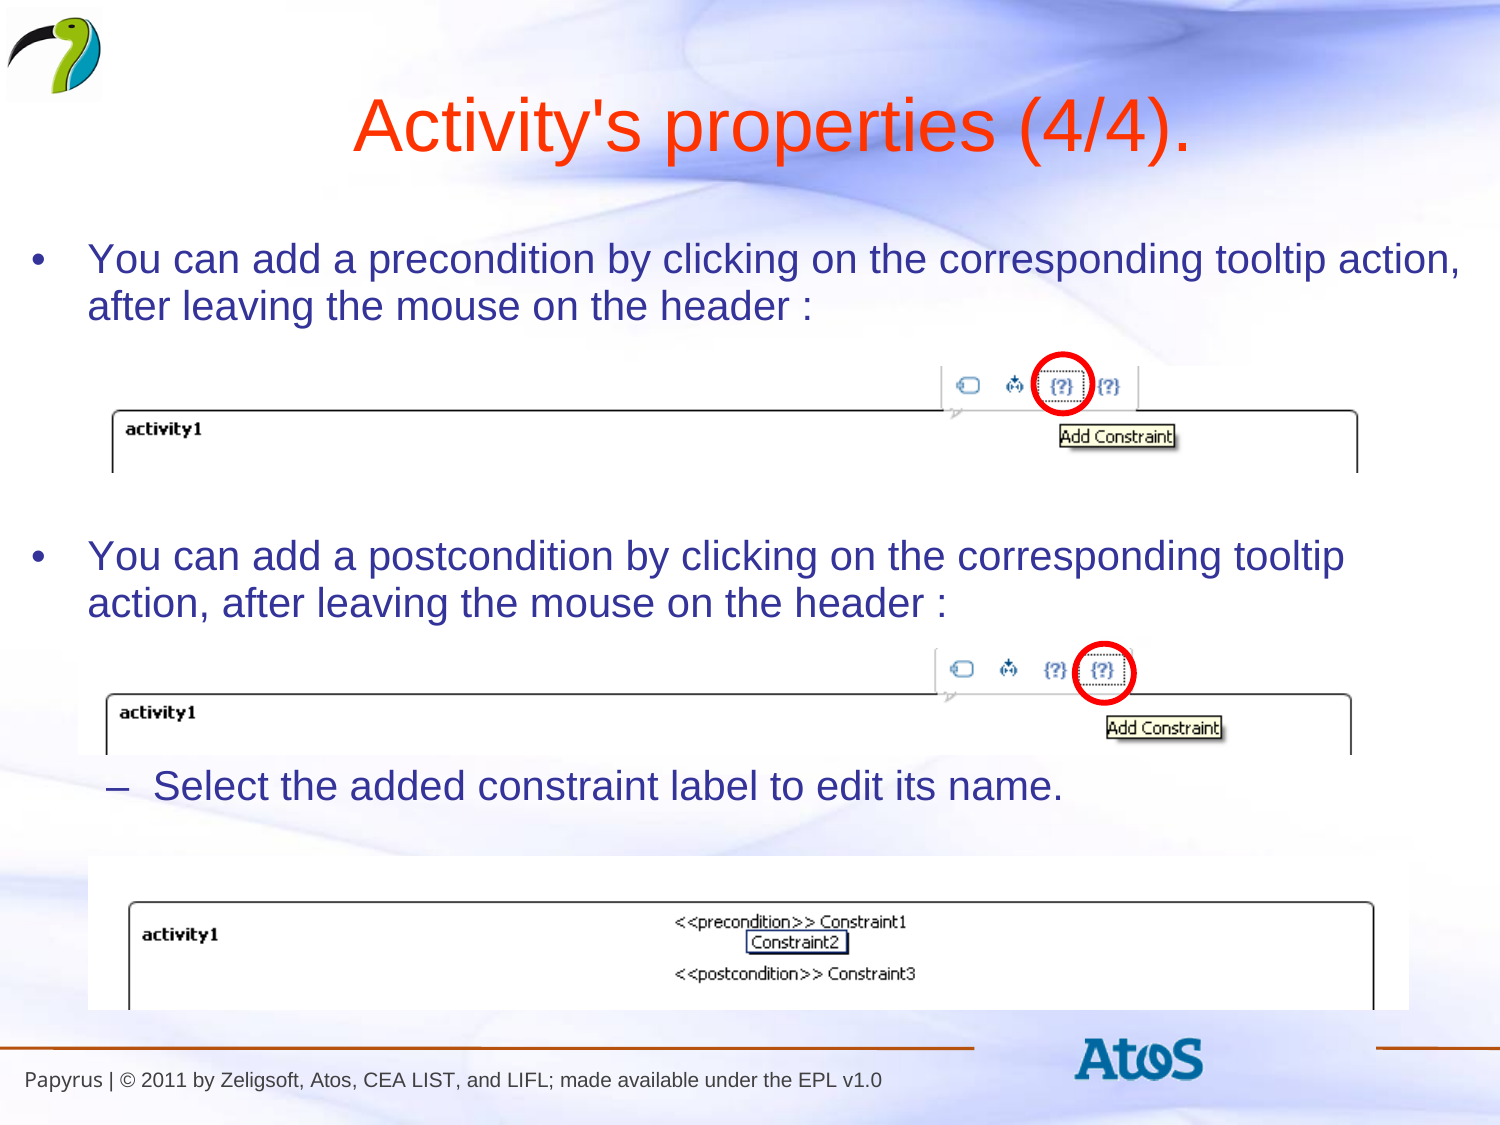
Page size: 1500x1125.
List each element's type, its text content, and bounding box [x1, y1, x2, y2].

text_box [1074, 643, 1134, 703]
picture [0, 0, 1500, 1125]
title Activity's properties (4/4). [283, 72, 1264, 178]
list You can add a precondition by clicking on the corresponding tooltip action, after leaving the mouse on the header : You can add a postcondition by clicking on the corresponding tooltip action, after leaving the mouse on the header : Select the added constraint label to edit its name. [31, 236, 1469, 960]
